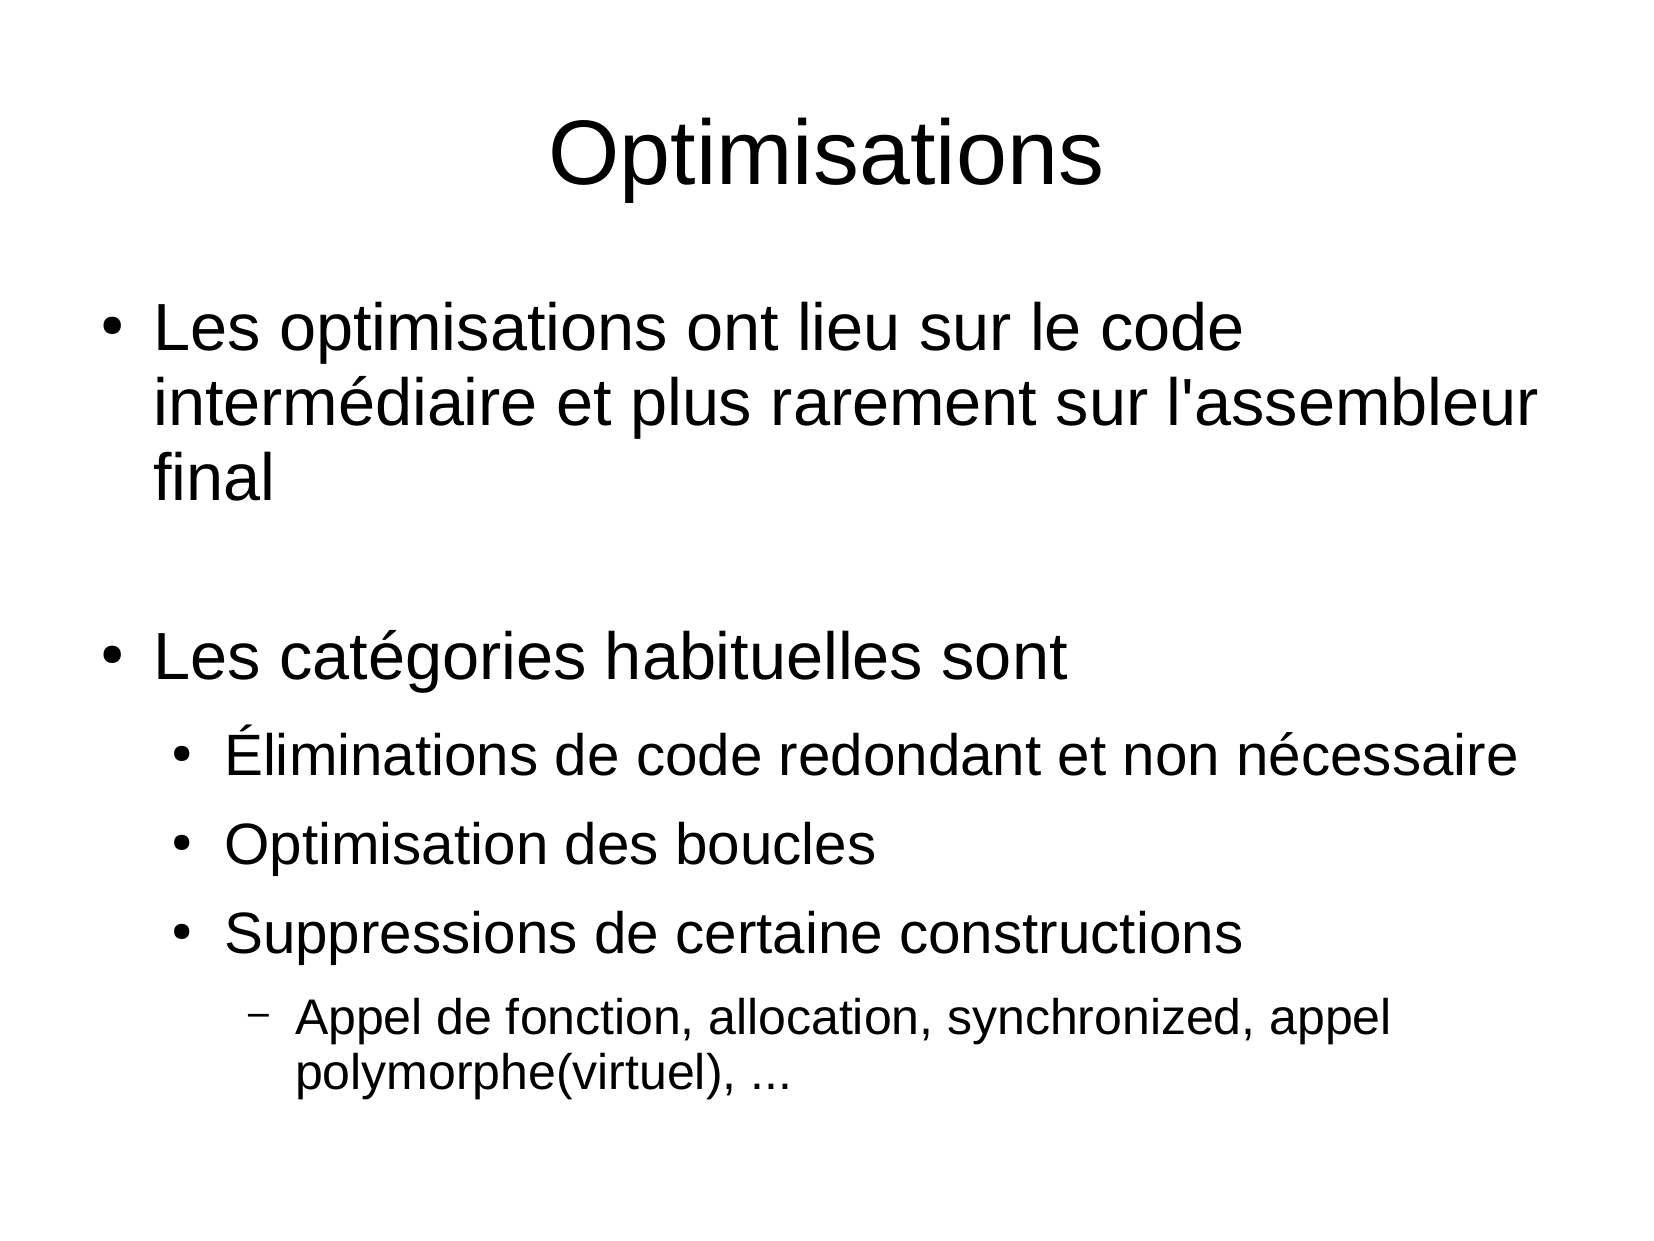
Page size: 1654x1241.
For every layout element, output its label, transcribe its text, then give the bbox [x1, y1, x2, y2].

list Les optimisations ont lieu sur le code intermédiaire et plus rarement sur l'assembleur final Les catégories habituelles sont Éliminations de code redondant et non nécessaire Optimisation des boucles Suppressions de certaine constructions Appel de fonction, allocation, synchronized, appel polymorphe(virtuel), ... [82, 290, 1571, 1101]
title Optimisations [82, 56, 1571, 250]
